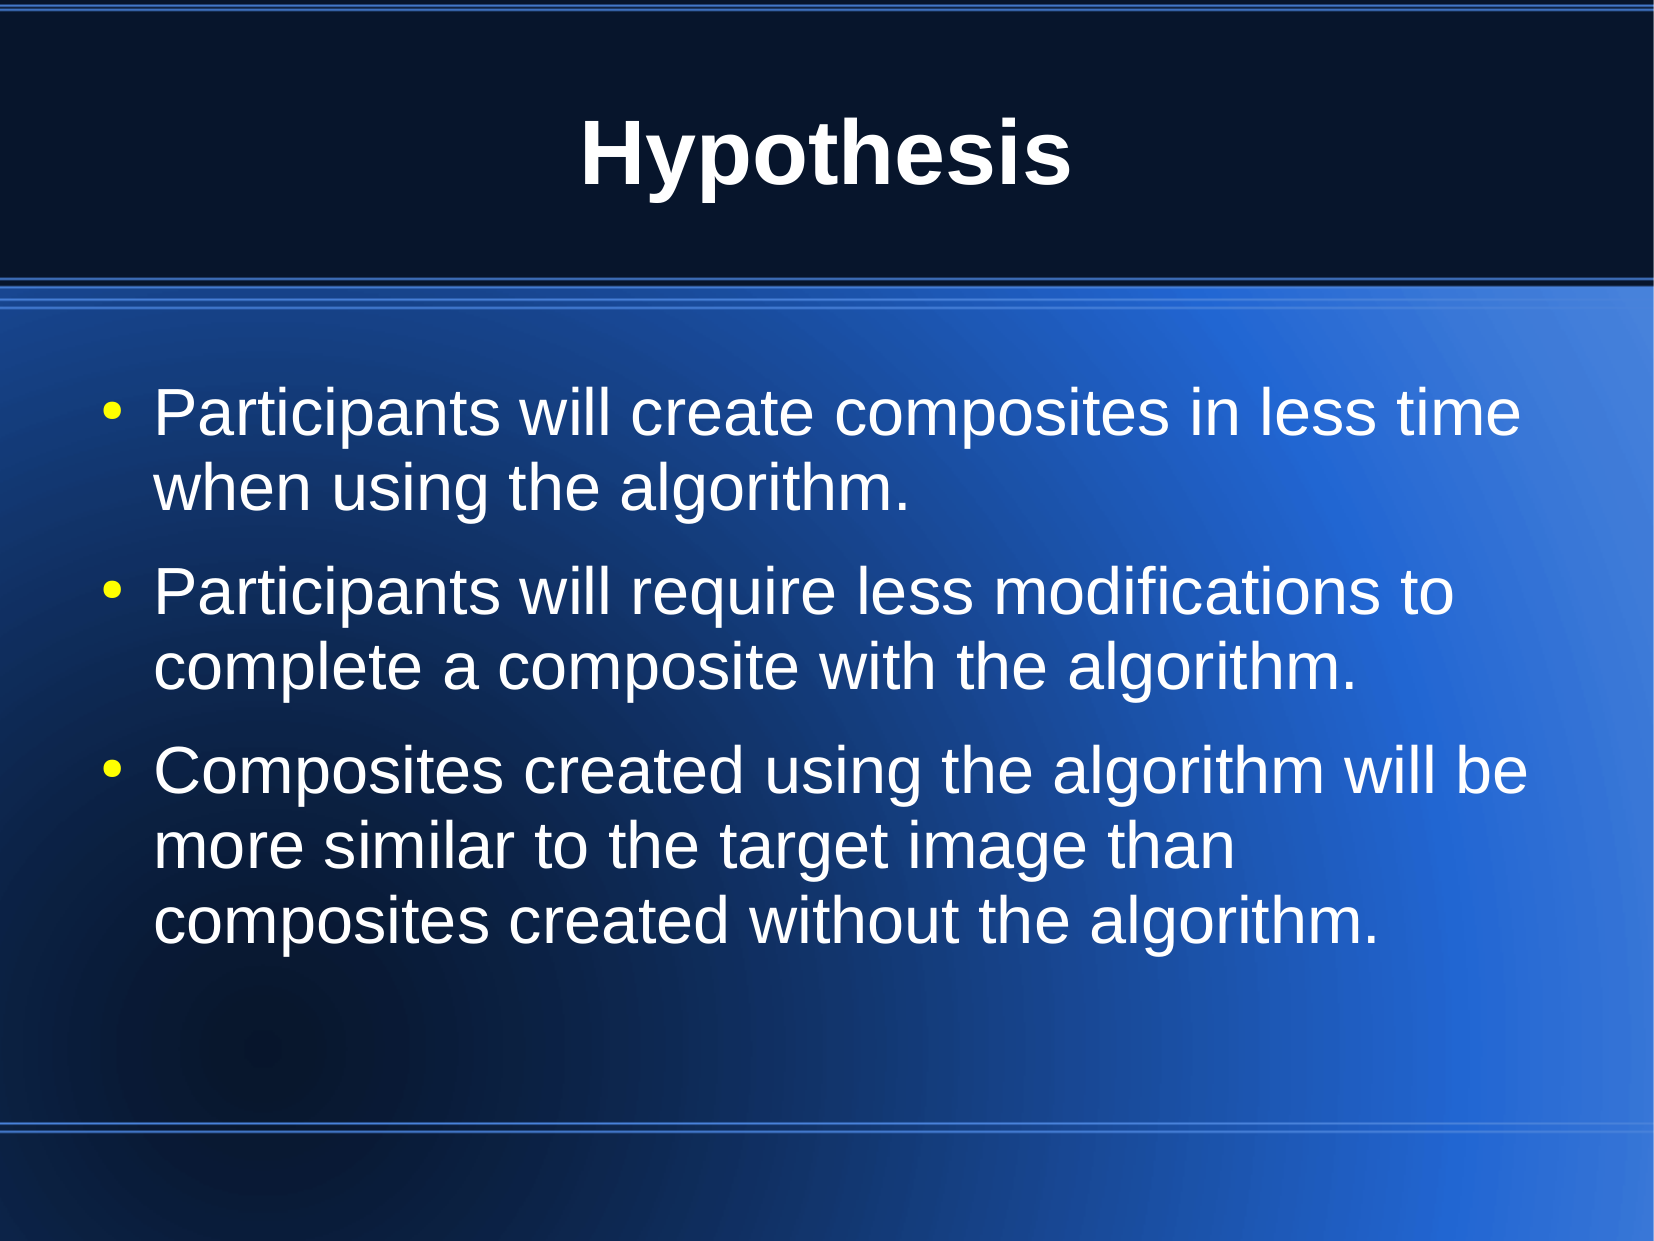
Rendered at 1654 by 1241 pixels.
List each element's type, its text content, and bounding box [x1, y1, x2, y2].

title Hypothesis [82, 49, 1571, 257]
list Participants will create composites in less time when using the algorithm. Participants will require less modifications to complete a composite with the algorithm. Composites created using the algorithm will be more similar to the target image than composites created without the algorithm. [82, 375, 1571, 1103]
picture [0, 0, 1654, 1241]
